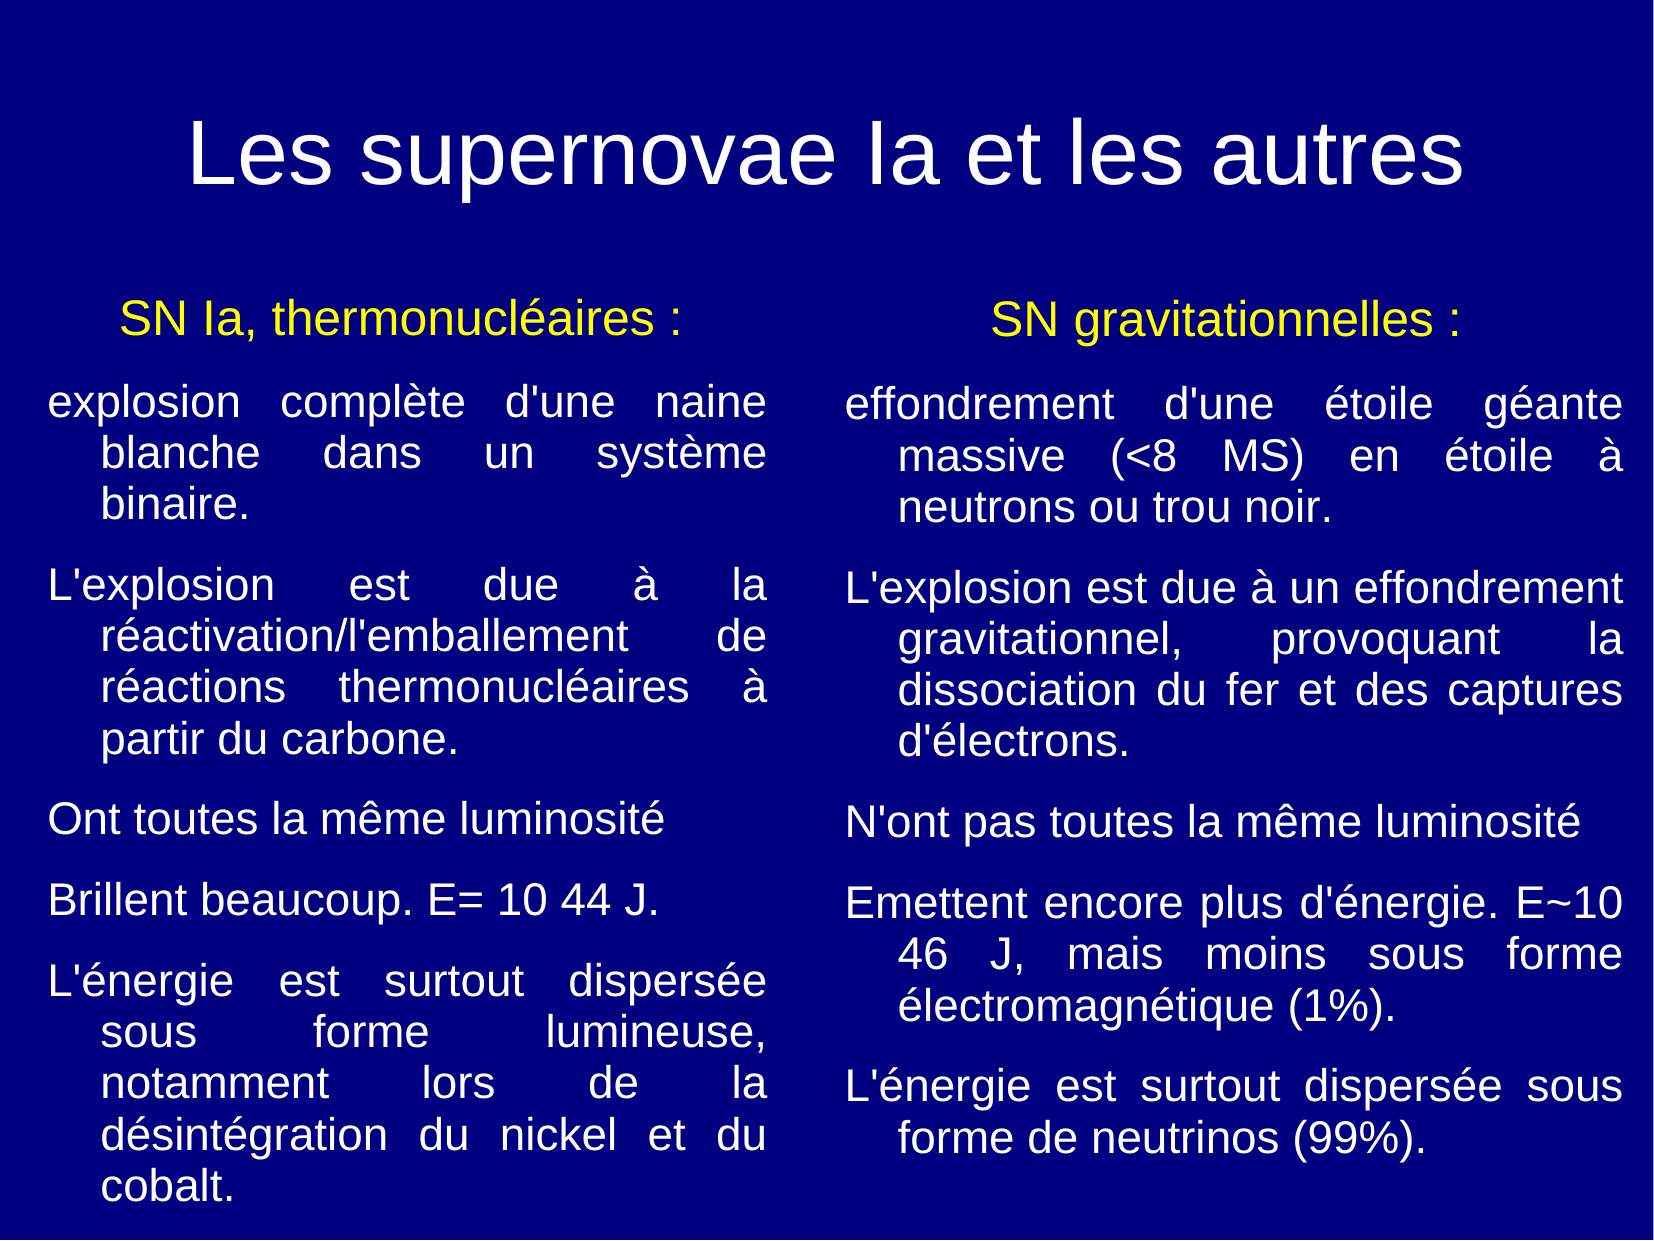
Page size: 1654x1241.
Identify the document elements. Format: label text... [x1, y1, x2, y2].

list SN gravitationnelles : effondrement d'une étoile géante massive (<8 MS) en étoile à neutrons ou trou noir. L'explosion est due à un effondrement gravitationnel, provoquant la dissociation du fer et des captures d'électrons. N'ont pas toutes la même luminosité Emettent encore plus d'énergie. E~10 46 J, mais moins sous forme électromagnétique (1%). L'énergie est surtout dispersée sous forme de neutrinos (99%). [826, 283, 1625, 1211]
list SN Ia, thermonucléaires : explosion complète d'une naine blanche dans un système binaire. L'explosion est due à la réactivation/l'emballement de réactions thermonucléaires à partir du carbone. Ont toutes la même luminosité Brillent beaucoup. E= 10 44 J. L'énergie est surtout dispersée sous forme lumineuse, notamment lors de la désintégration du nickel et du cobalt. [29, 290, 768, 1208]
title Les supernovae Ia et les autres [82, 49, 1571, 257]
